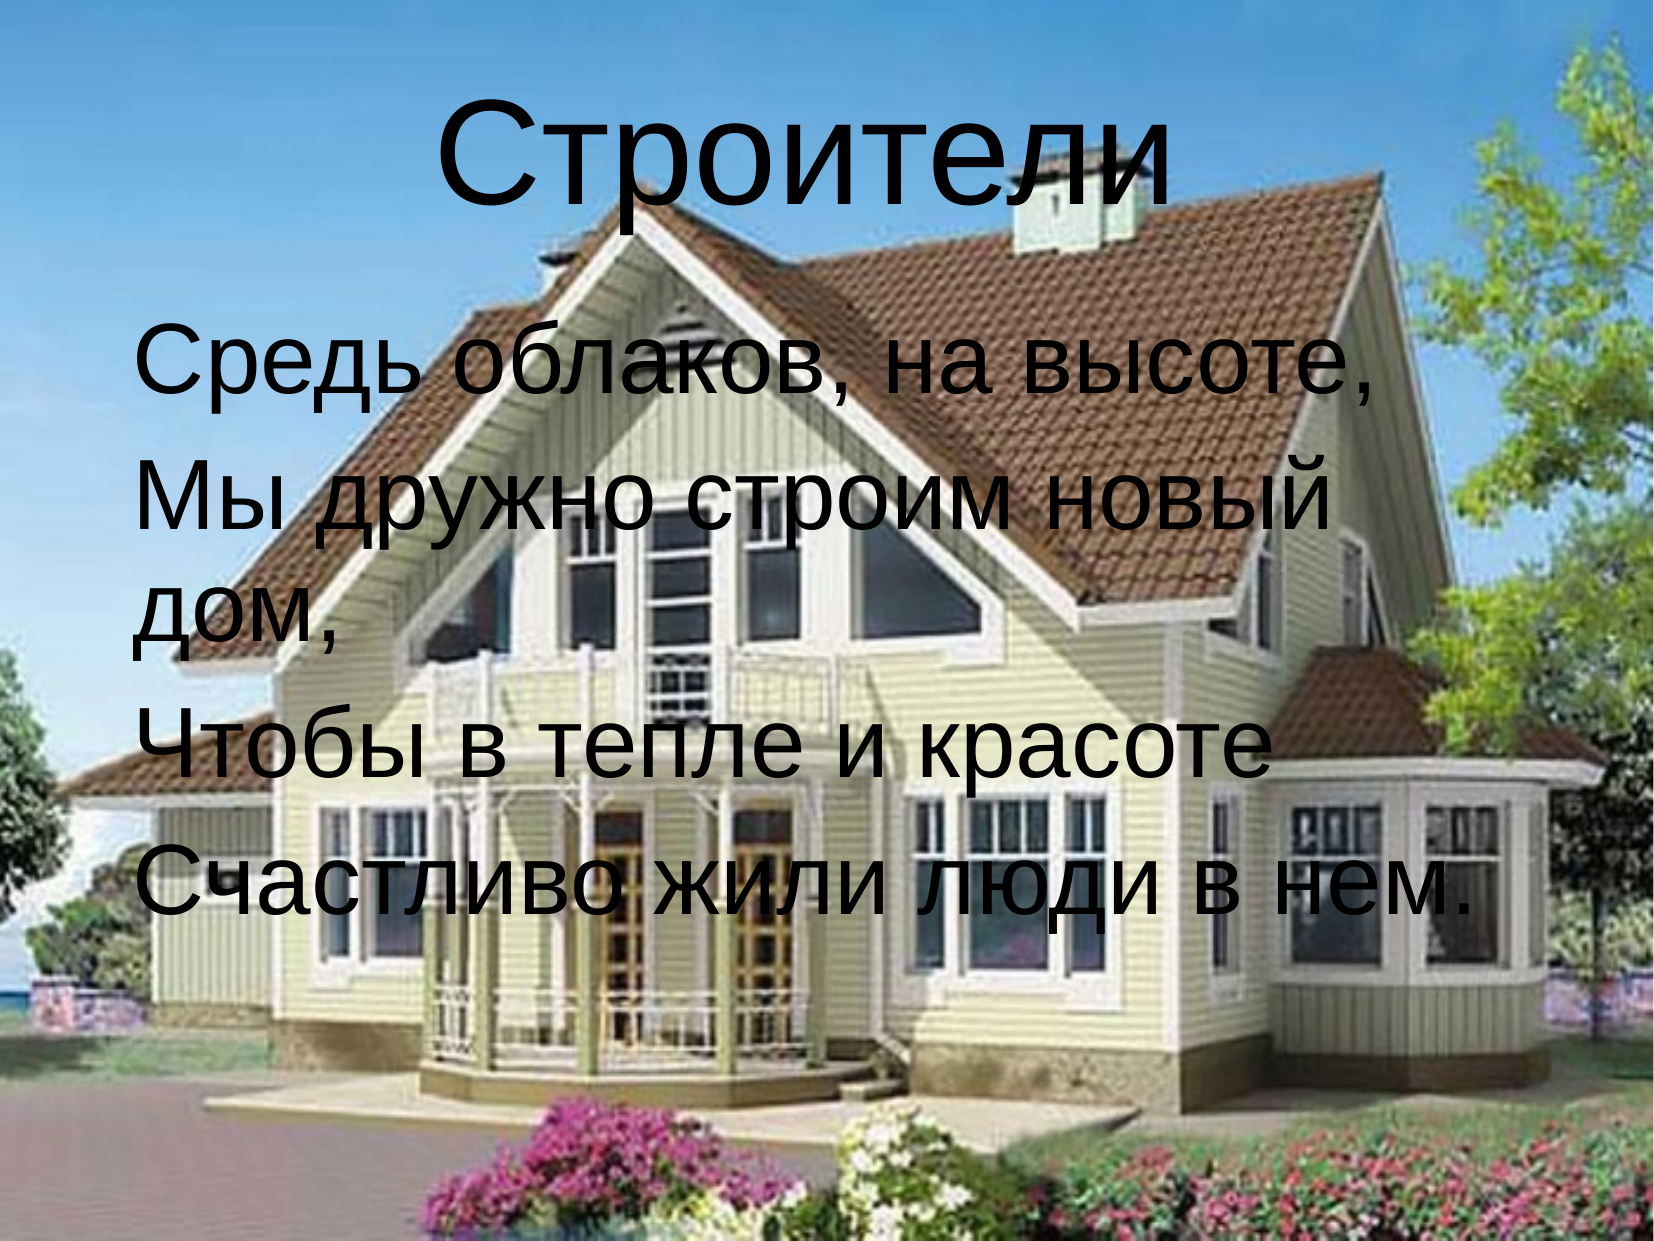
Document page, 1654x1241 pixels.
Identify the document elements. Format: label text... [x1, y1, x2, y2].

title Строители [82, 49, 1571, 257]
text_box Средь облаков, на высоте, Мы дружно строим новый дом, Чтобы в тепле и красоте Счастливо жили люди в нем. [118, 295, 1565, 1093]
picture [0, 0, 1654, 1241]
